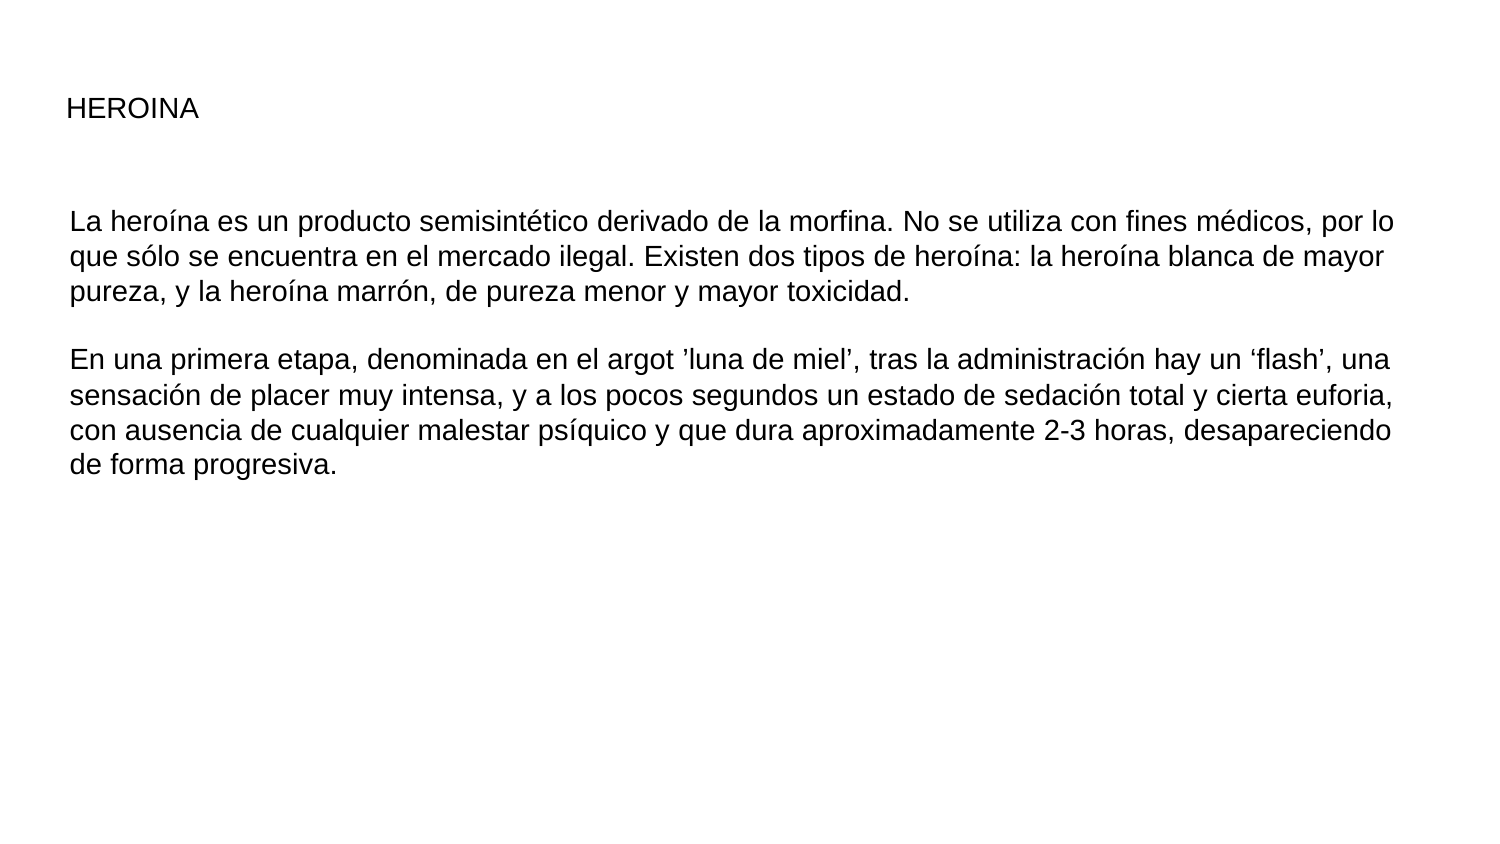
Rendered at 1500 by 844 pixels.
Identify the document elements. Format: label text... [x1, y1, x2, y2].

list La heroína es un producto semisintético derivado de la morfina. No se utiliza con fines médicos, por lo que sólo se encuentra en el mercado ilegal. Existen dos tipos de heroína: la heroína blanca de mayor pureza, y la heroína marrón, de pureza menor y mayor toxicidad. En una primera etapa, denominada en el argot ’luna de miel’, tras la administración hay un ‘flash’, una sensación de placer muy intensa, y a los pocos segundos un estado de sedación total y cierta euforia, con ausencia de cualquier malestar psíquico y que dura aproximadamente 2-3 horas, desapareciendo de forma progresiva. [54, 187, 1446, 741]
title HEROINA [51, 74, 1449, 169]
